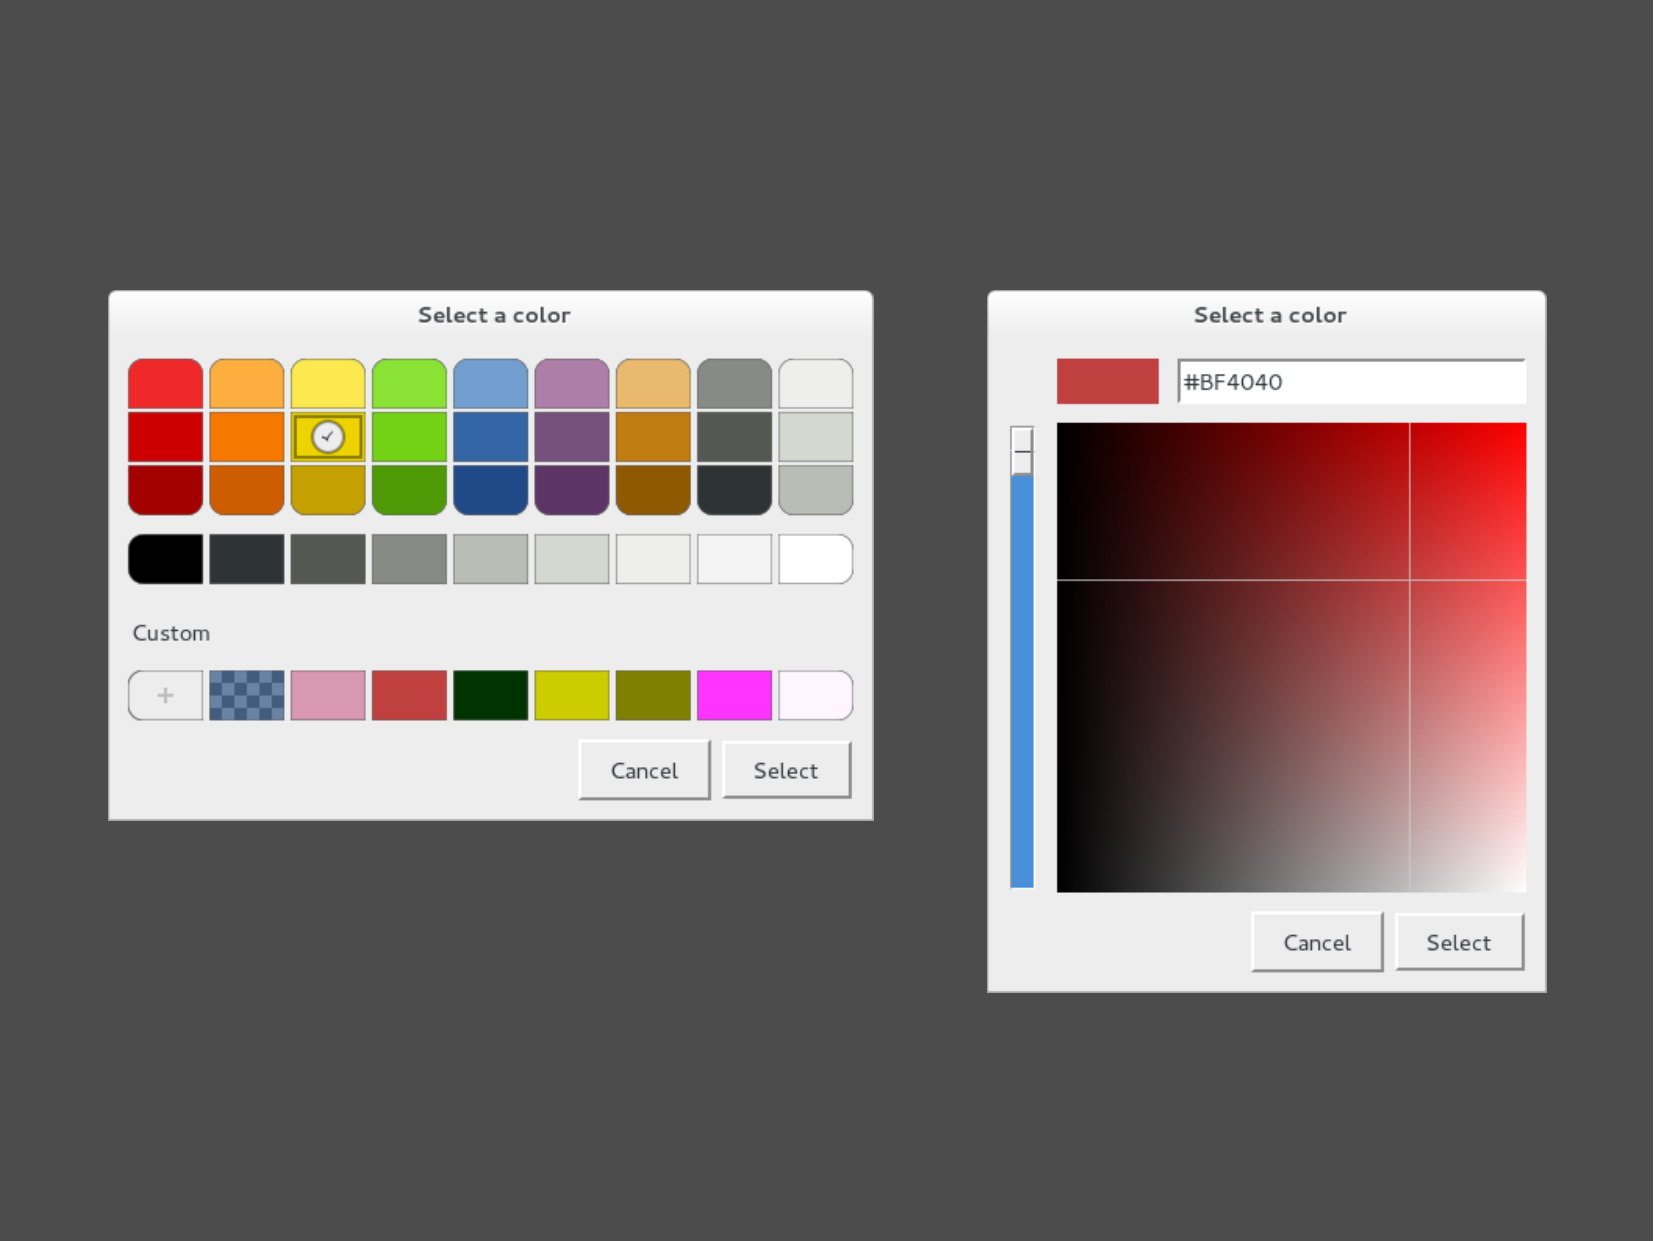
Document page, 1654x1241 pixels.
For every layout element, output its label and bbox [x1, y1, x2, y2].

picture [987, 290, 1547, 993]
picture [108, 290, 874, 821]
